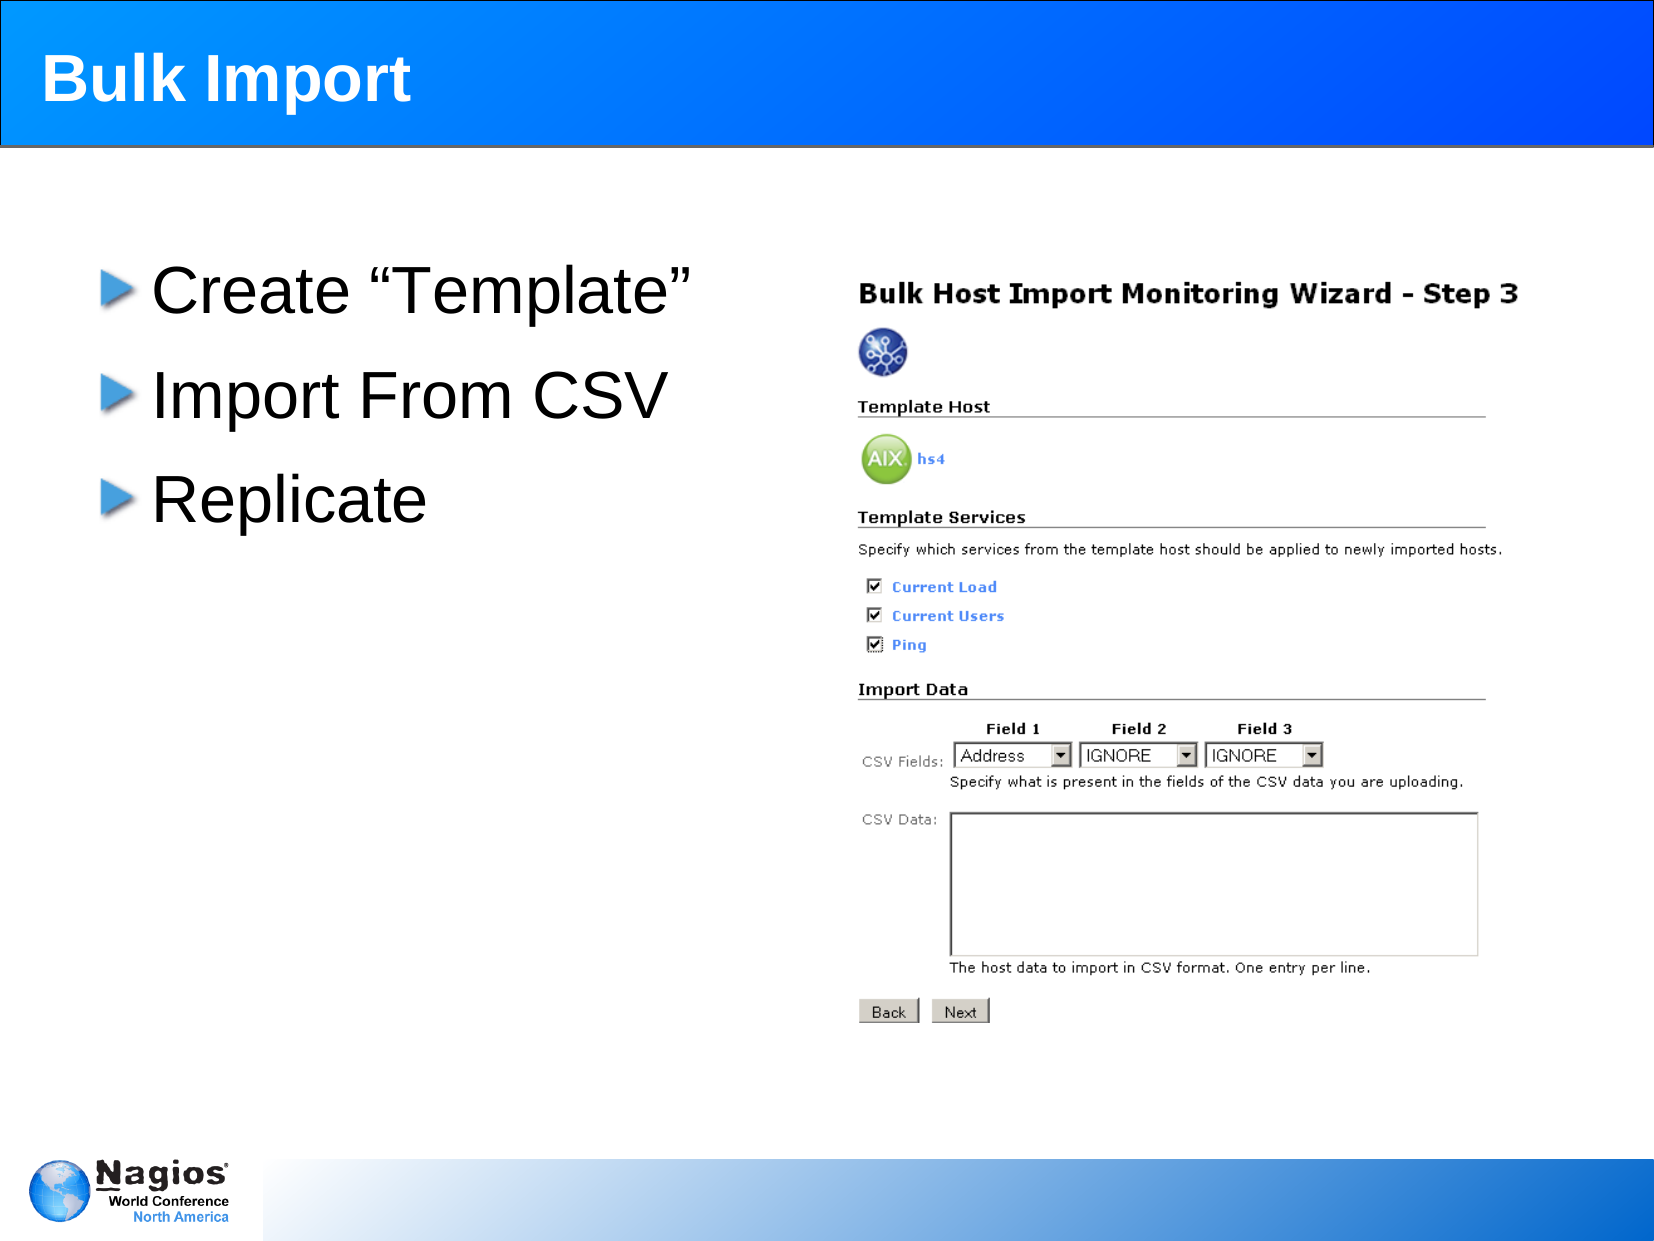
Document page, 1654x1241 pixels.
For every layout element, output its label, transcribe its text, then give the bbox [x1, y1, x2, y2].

list Create “Template” Import From CSV Replicate [80, 253, 1569, 1058]
title Bulk Import [41, 36, 1248, 120]
picture [848, 272, 1589, 1023]
picture [29, 1159, 229, 1235]
